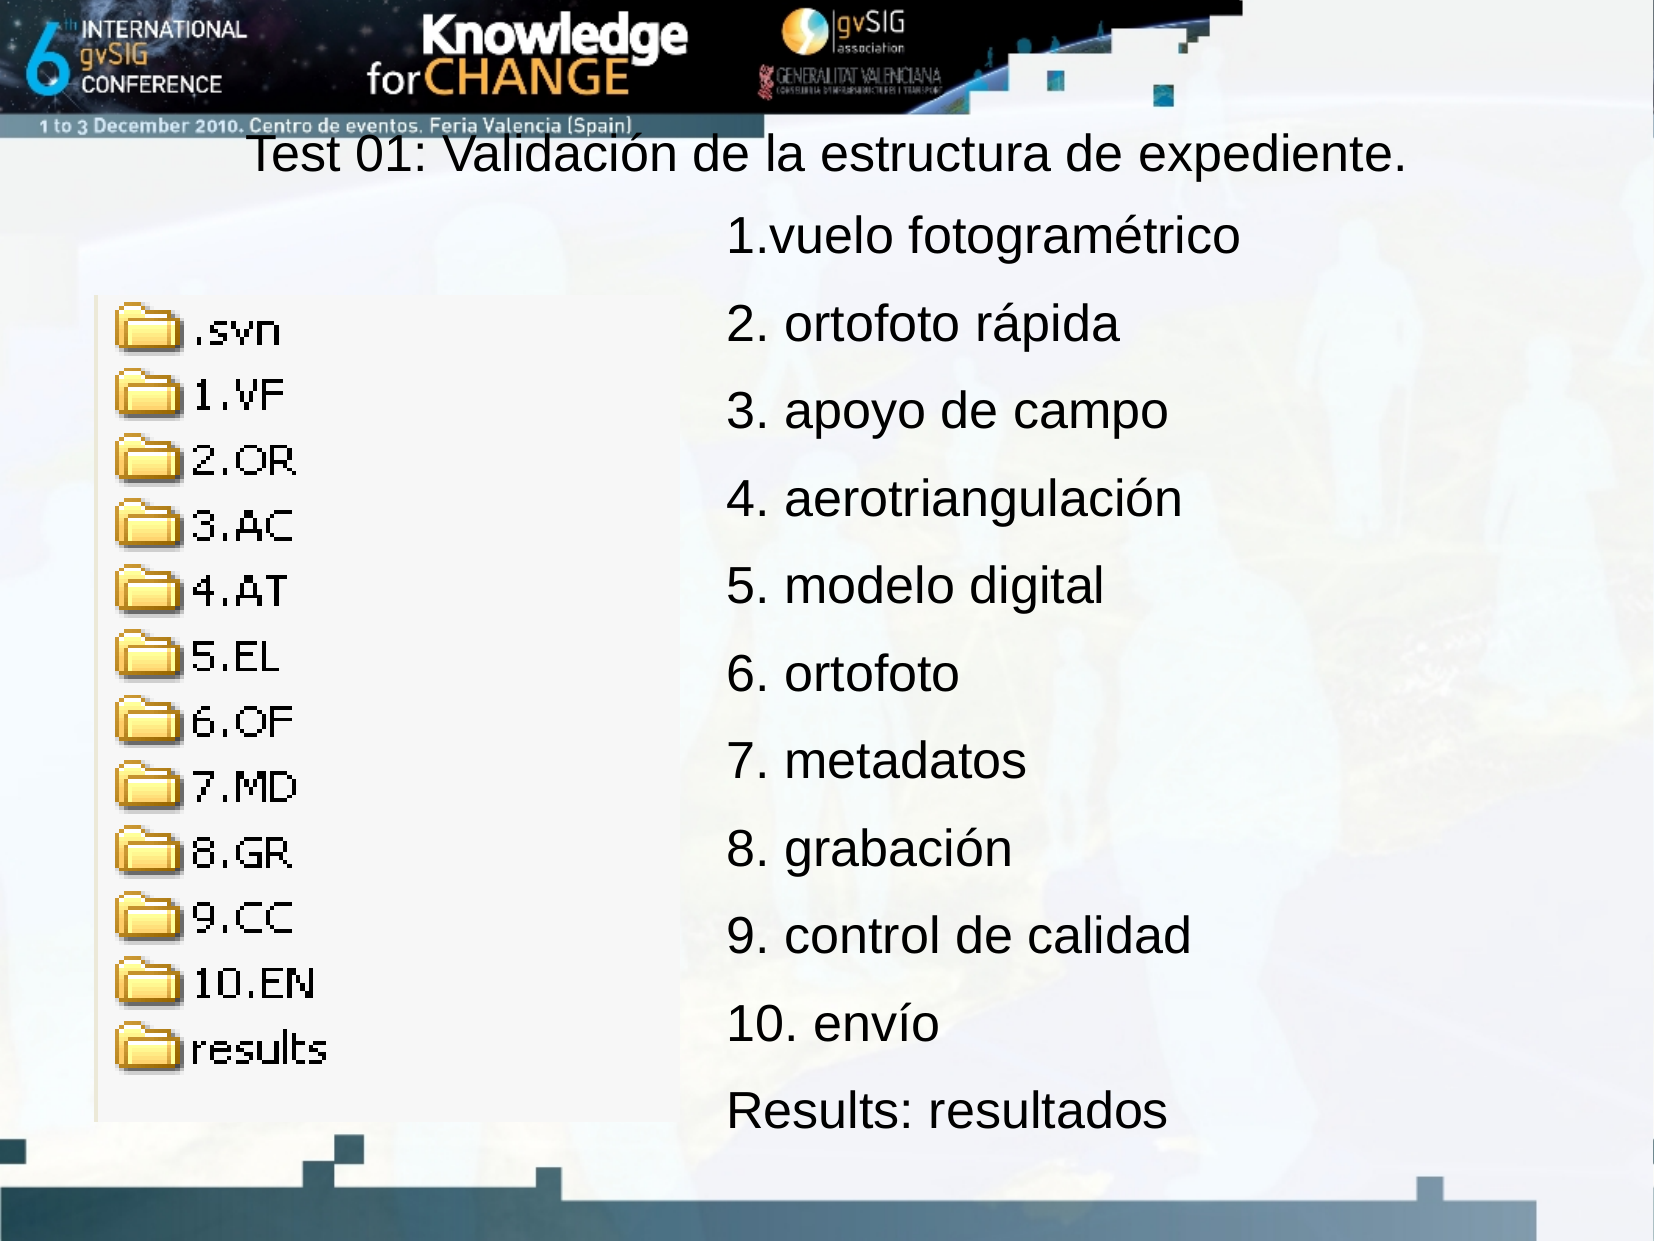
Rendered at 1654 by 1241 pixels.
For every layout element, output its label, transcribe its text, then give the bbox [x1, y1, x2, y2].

list 1.vuelo fotogramétrico 2. ortofoto rápida 3. apoyo de campo 4. aerotriangulación 5. modelo digital 6. ortofoto 7. metadatos 8. grabación 9. control de calidad 10. envío Results: resultados [708, 206, 1435, 1189]
title Test 01: Validación de la estructura de expediente. [82, 49, 1571, 257]
picture [0, 0, 1654, 1241]
